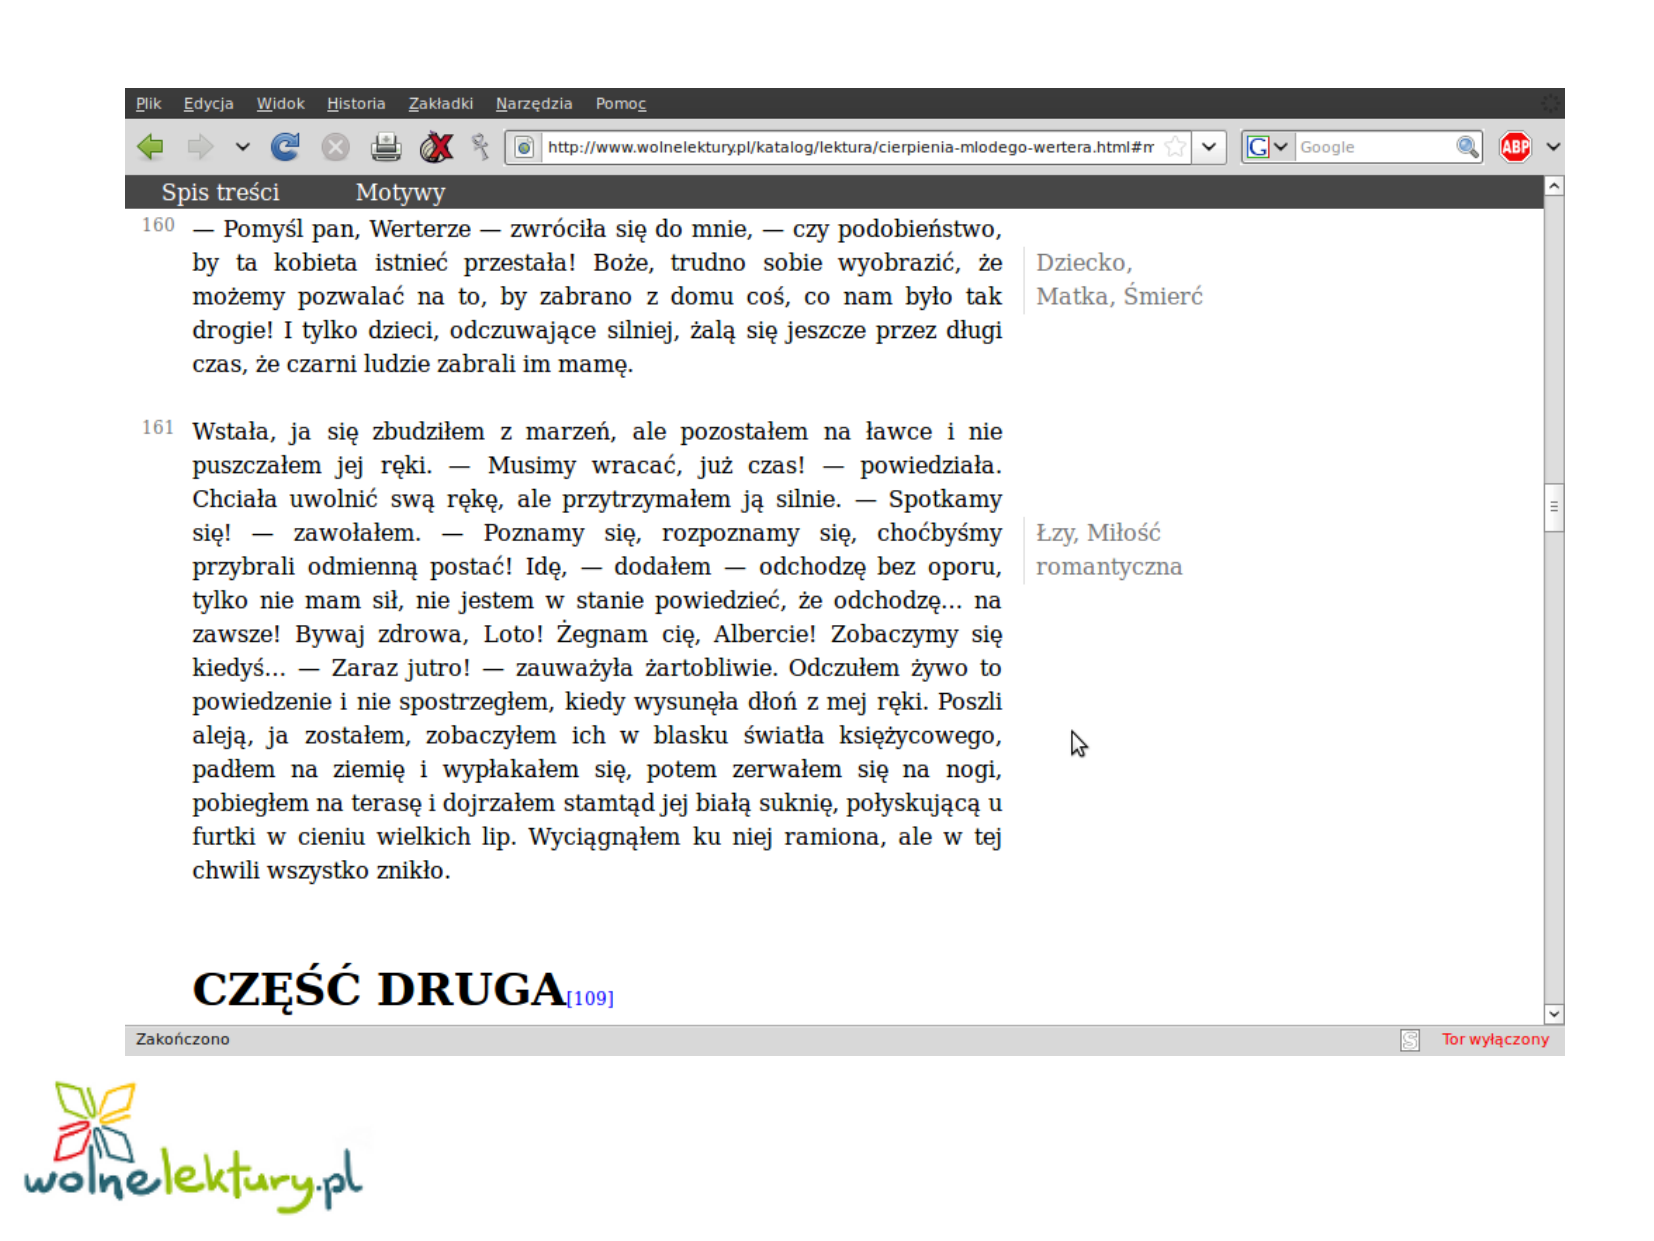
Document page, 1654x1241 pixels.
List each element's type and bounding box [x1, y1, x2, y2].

picture [4, 88, 1565, 1241]
